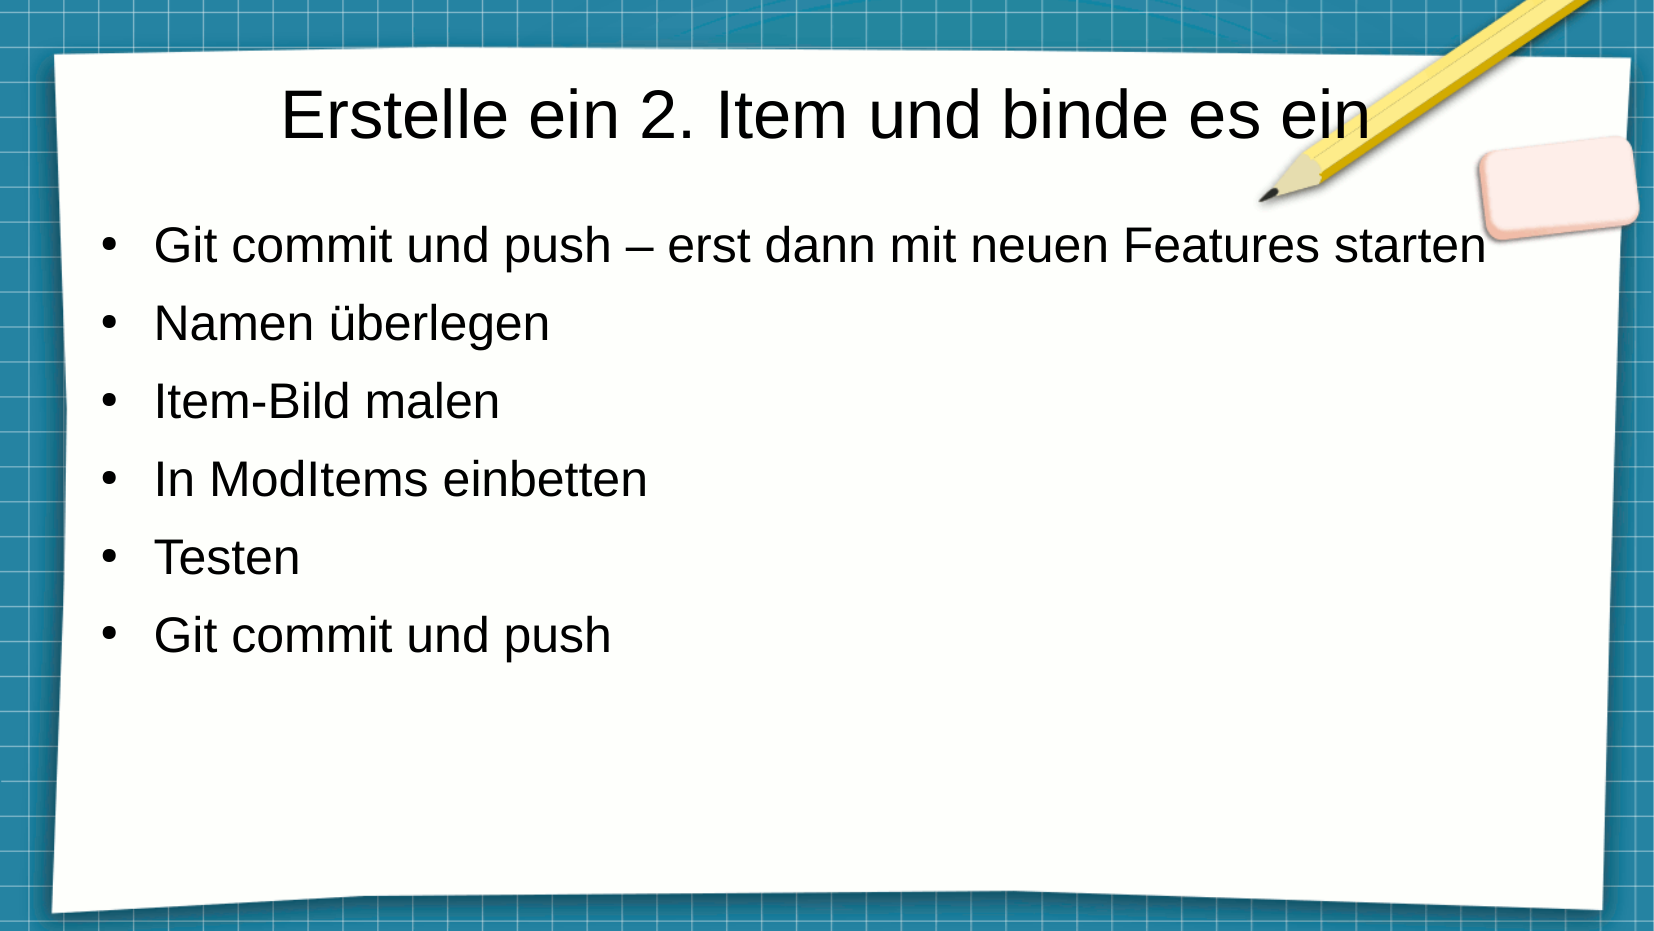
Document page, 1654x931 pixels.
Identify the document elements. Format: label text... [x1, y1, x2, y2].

picture [0, 0, 1654, 931]
list Git commit und push – erst dann mit neuen Features starten Namen überlegen Item-Bild malen In ModItems einbetten Testen Git commit und push [82, 217, 1571, 758]
title Erstelle ein 2. Item und binde es ein [82, 37, 1571, 193]
